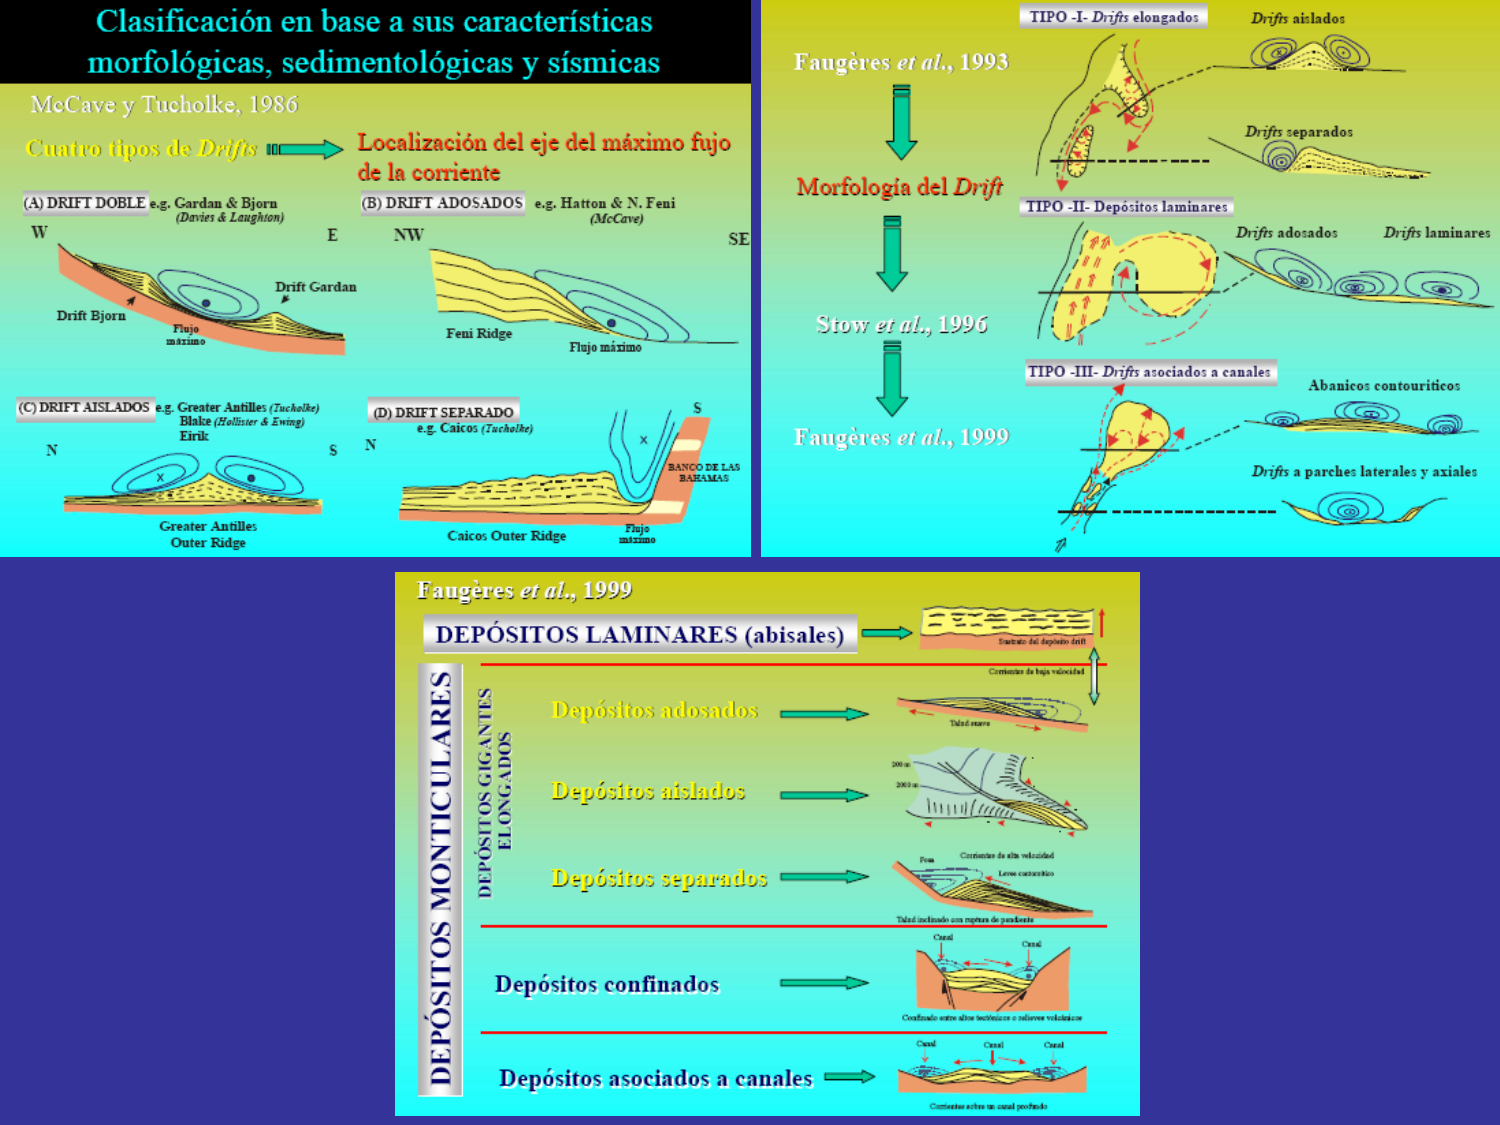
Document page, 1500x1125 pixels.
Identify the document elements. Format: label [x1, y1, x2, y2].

picture [761, 0, 1500, 557]
picture [395, 572, 1140, 1116]
picture [0, 0, 751, 558]
